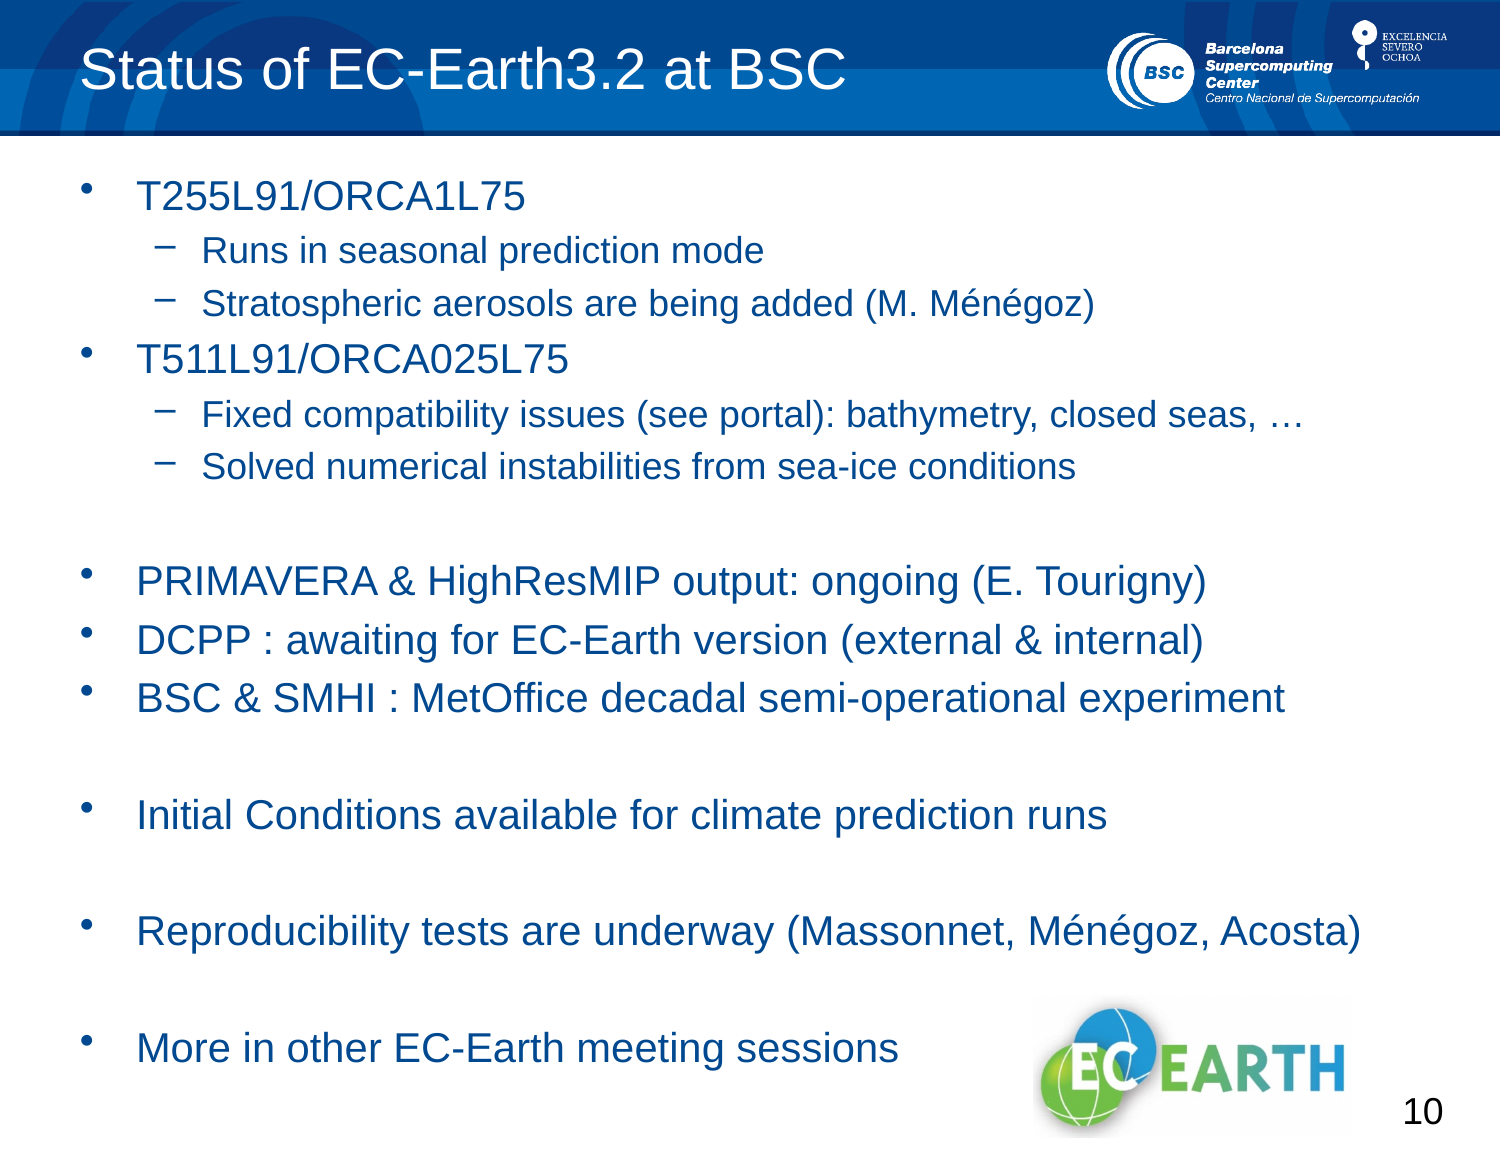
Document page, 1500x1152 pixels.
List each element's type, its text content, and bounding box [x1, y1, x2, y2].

title Status of EC-Earth3.2 at BSC [65, 23, 1081, 138]
picture [0, 0, 1500, 136]
list T255L91/ORCA1L75 Runs in seasonal prediction mode Stratospheric aerosols are being added (M. Ménégoz) T511L91/ORCA025L75 Fixed compatibility issues (see portal): bathymetry, closed seas, … Solved numerical instabilities from sea-ice conditions PRIMAVERA & HighResMIP output: ongoing (E. Tourigny) DCPP : awaiting for EC-Earth version (external & internal) BSC & SMHI : MetOffice decadal semi-operational experiment Initial Conditions available for climate prediction runs Reproducibility tests are underway (Massonnet, Ménégoz, Acosta) More in other EC-Earth meeting sessions [64, 161, 1432, 1068]
picture [1033, 995, 1353, 1138]
